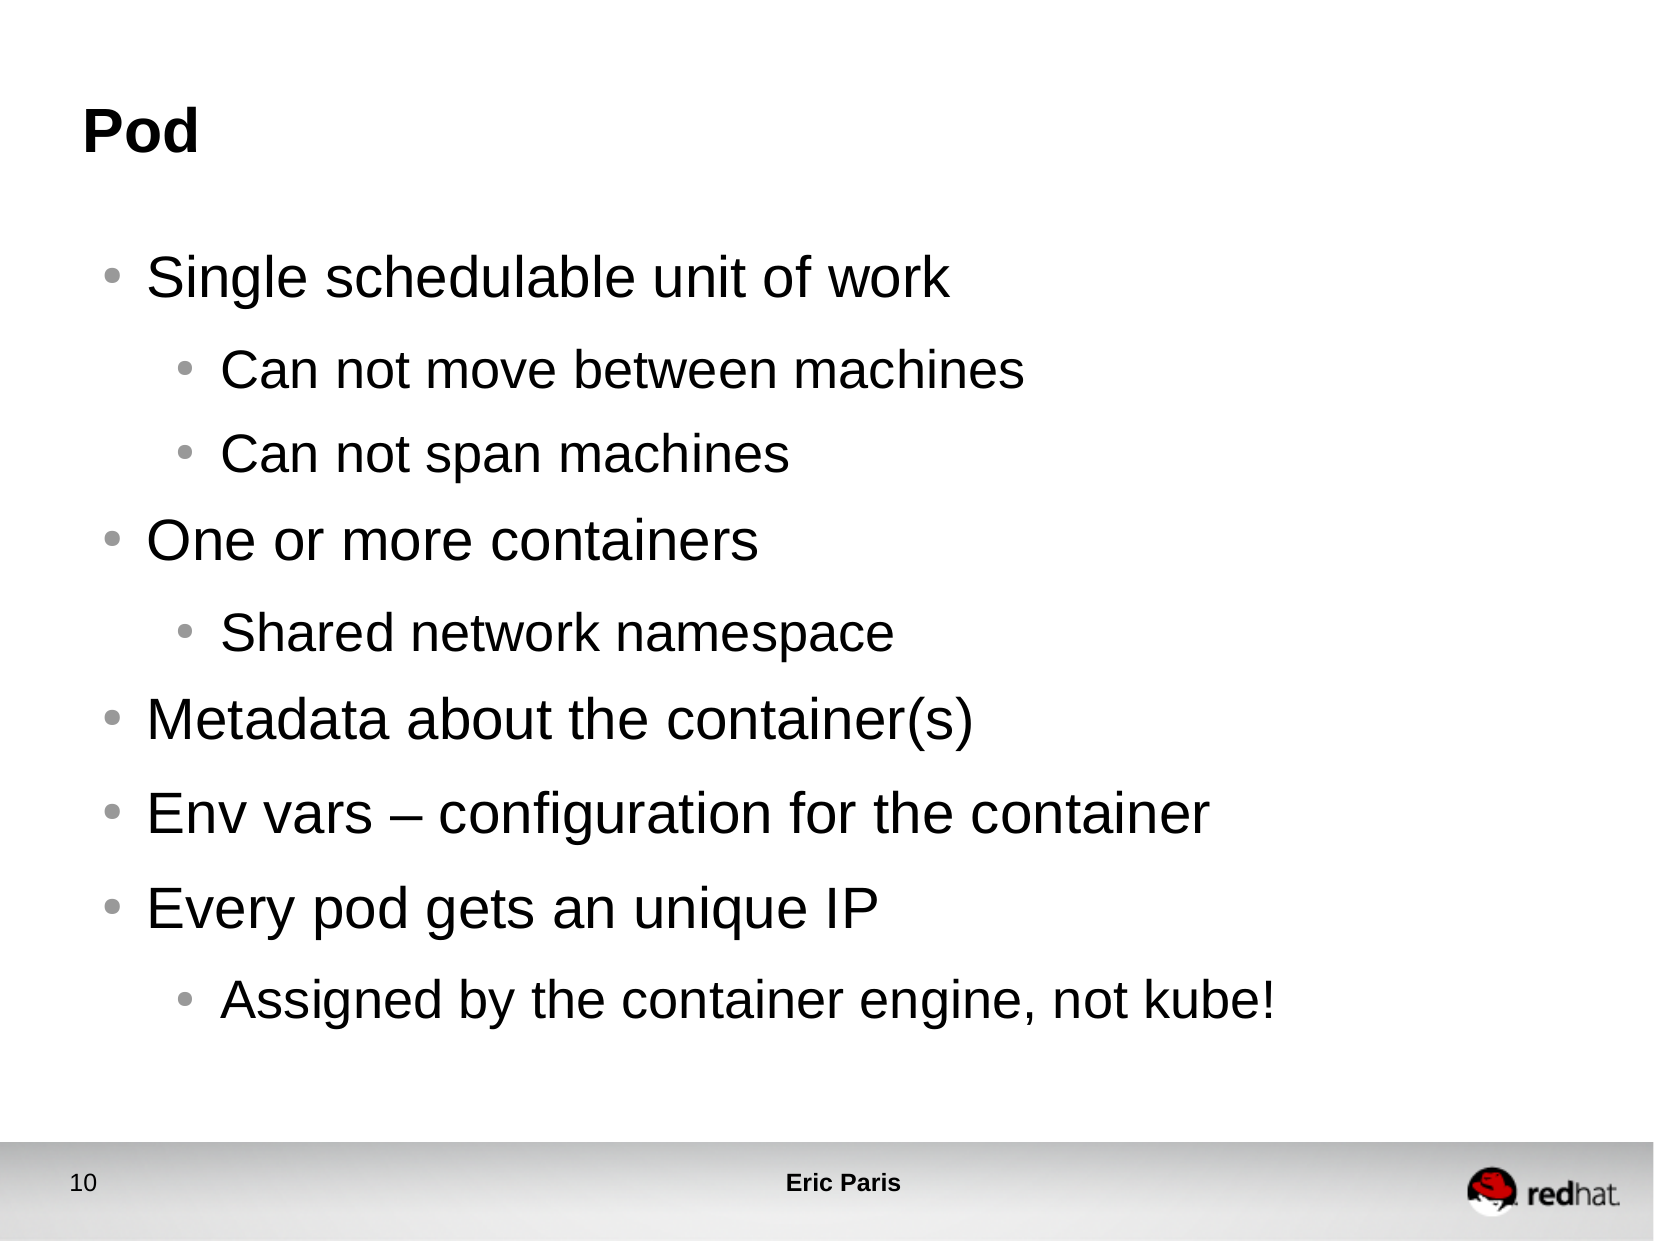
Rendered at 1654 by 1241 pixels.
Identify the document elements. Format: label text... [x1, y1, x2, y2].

title Pod [82, 37, 1571, 226]
list Single schedulable unit of work Can not move between machines Can not span machines One or more containers Shared network namespace Metadata about the container(s) Env vars – configuration for the container Every pod gets an unique IP Assigned by the container engine, not kube! [86, 244, 1576, 1039]
picture [0, 1142, 1654, 1241]
